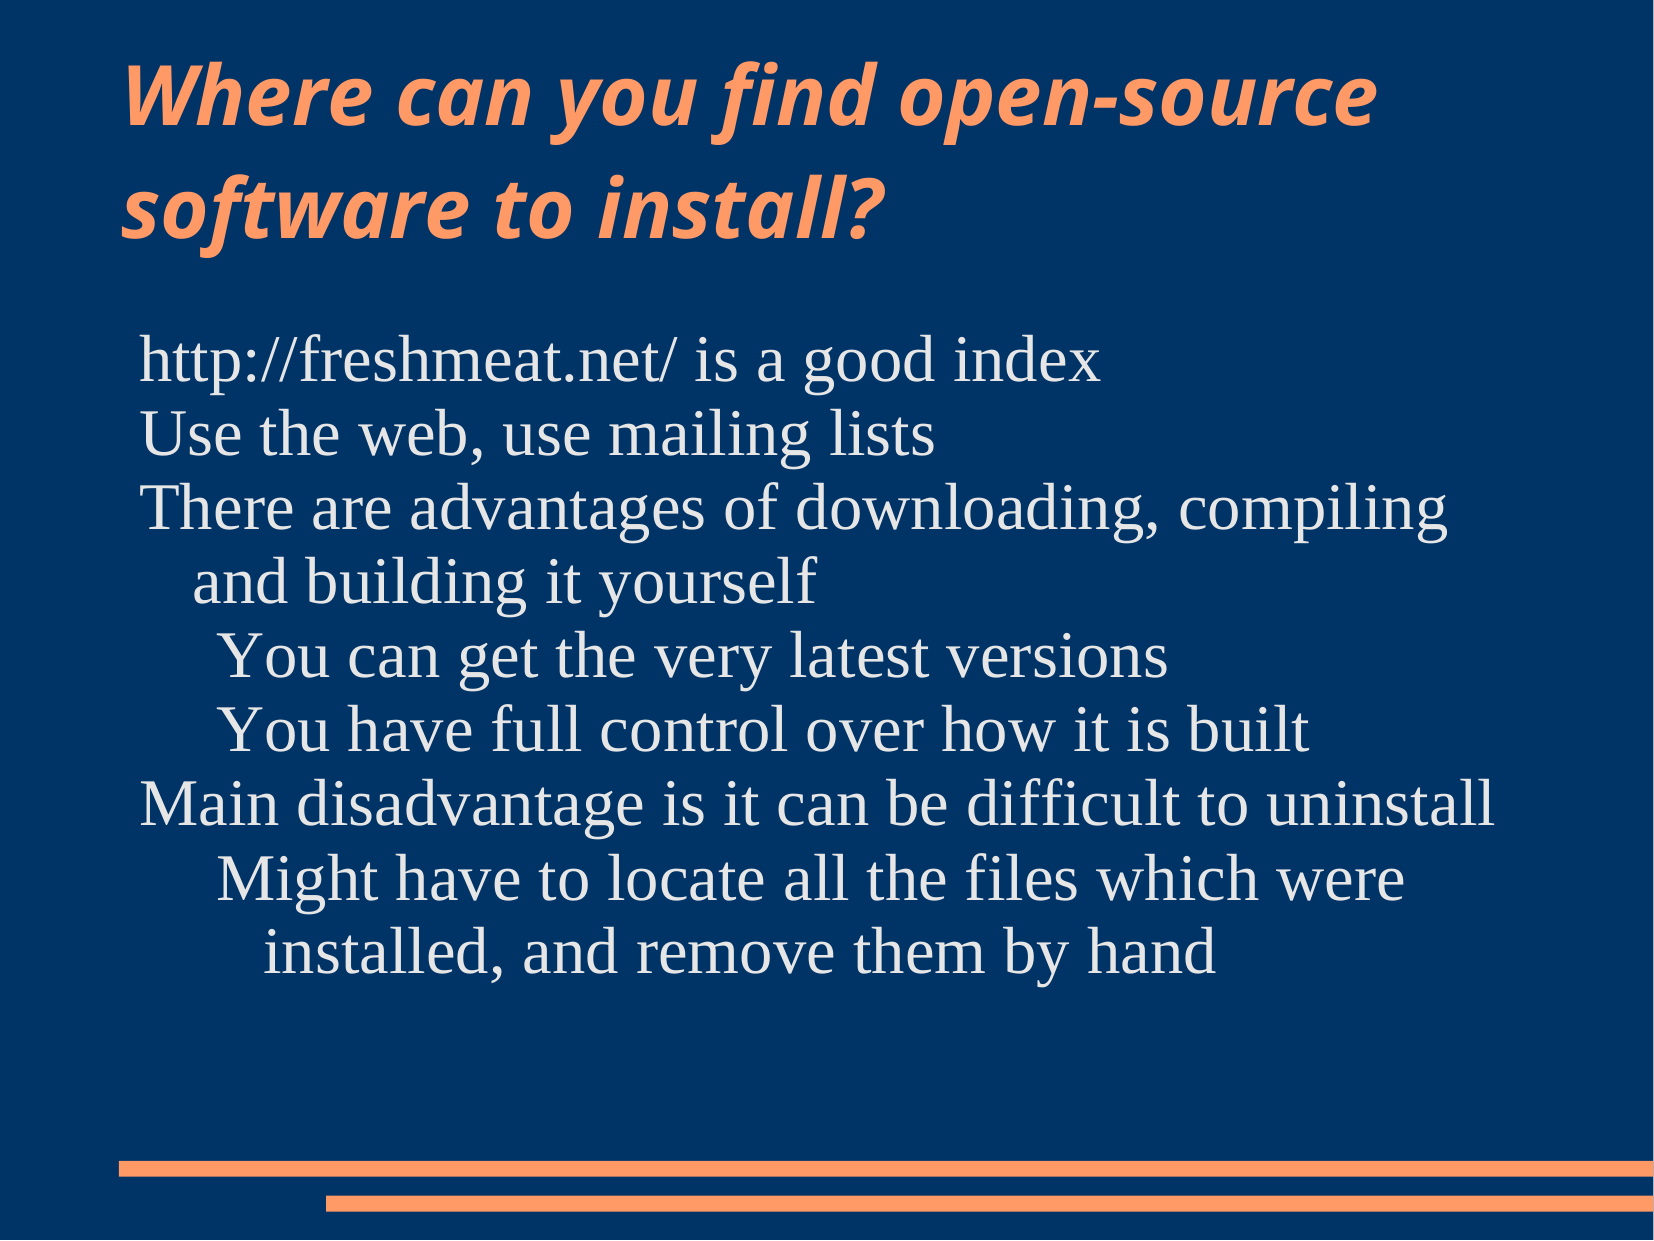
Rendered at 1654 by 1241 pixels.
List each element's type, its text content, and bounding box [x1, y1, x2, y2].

title Where can you find open-source software to install? [121, 46, 1534, 254]
list http://freshmeat.net/ is a good index Use the web, use mailing lists There are advantages of downloading, compiling and building it yourself You can get the very latest versions You have full control over how it is built Main disadvantage is it can be difficult to uninstall Might have to locate all the files which were installed, and remove them by hand [121, 322, 1561, 1132]
